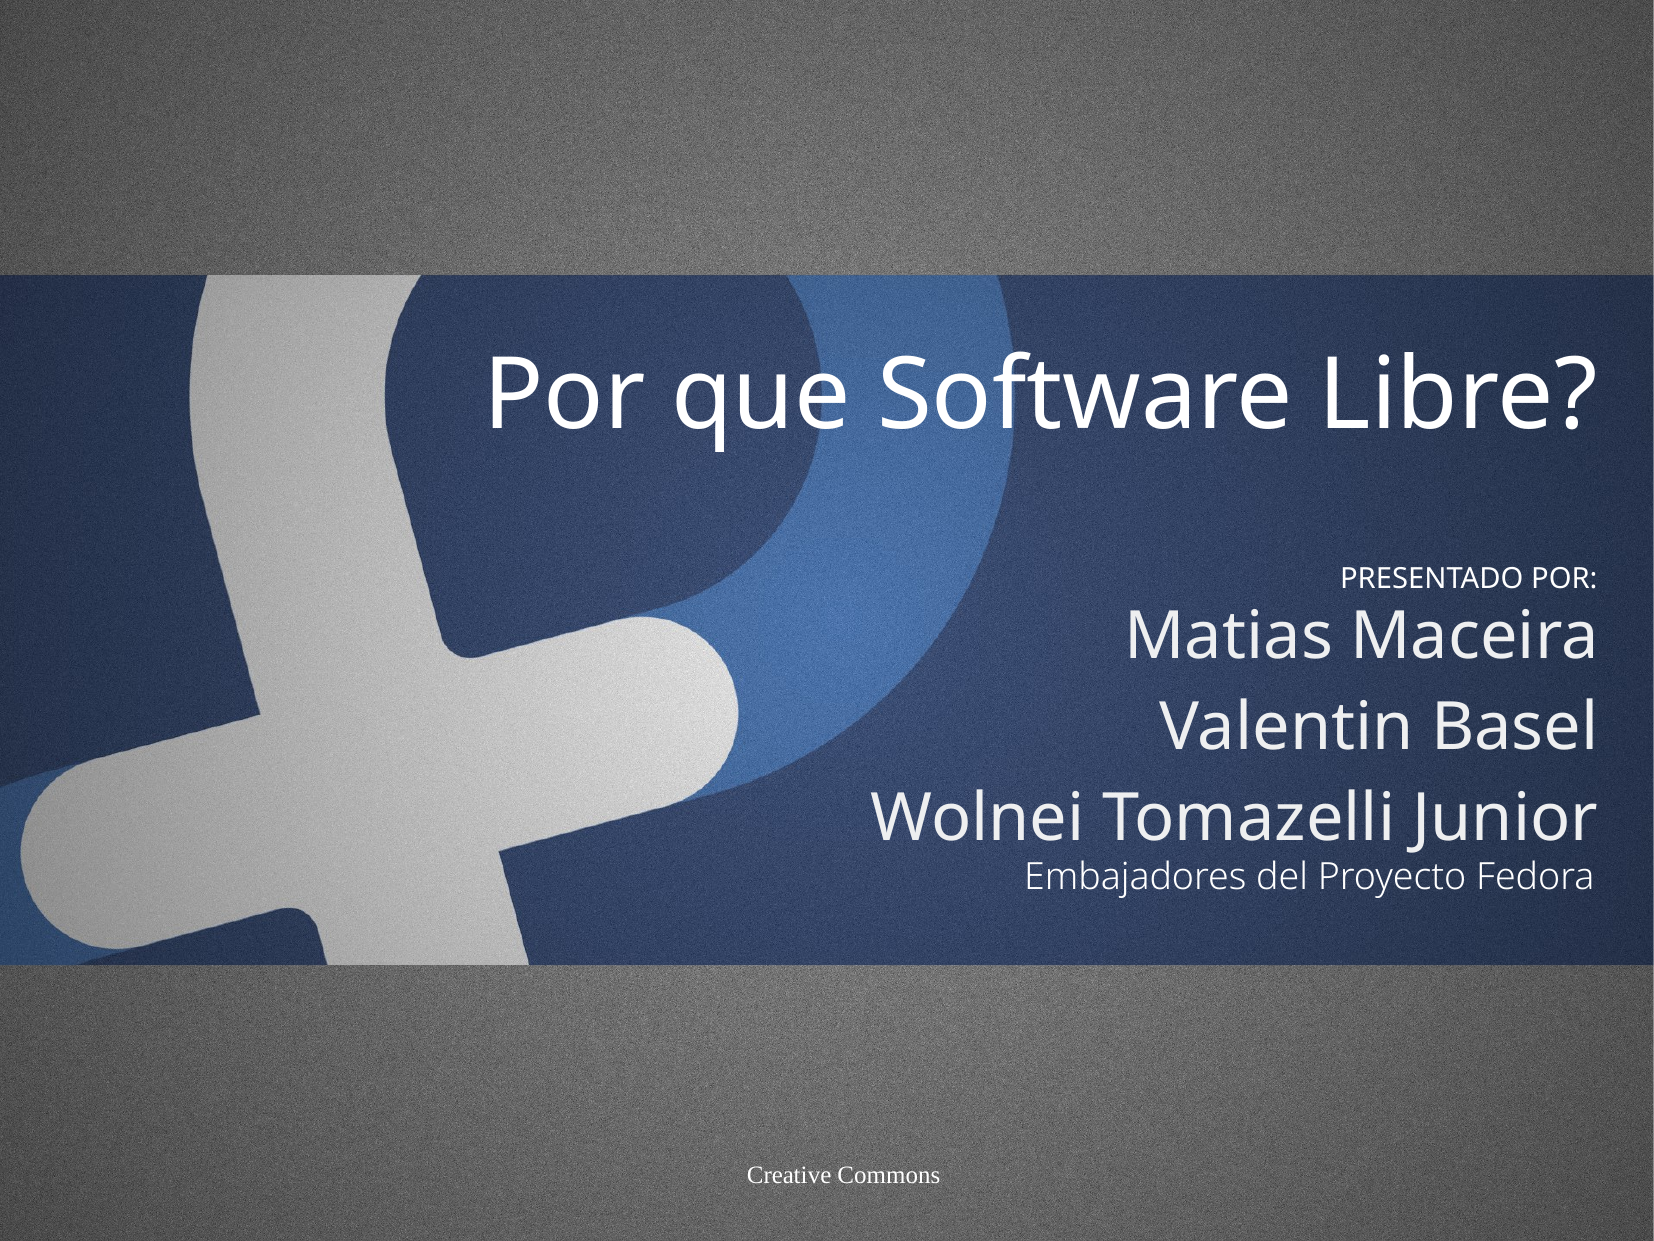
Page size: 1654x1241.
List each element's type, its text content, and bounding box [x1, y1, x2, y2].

title Por que Software Libre? [248, 330, 1599, 449]
picture [0, 0, 1654, 1241]
text_box Embajadores del Proyecto Fedora [527, 839, 1610, 910]
text_box Creative Commons [75, 1126, 1613, 1197]
text_box PRESENTADO POR: [797, 550, 1613, 621]
text_box Matias Maceira Valentin Basel Wolnei Tomazelli Junior [649, 613, 1615, 833]
